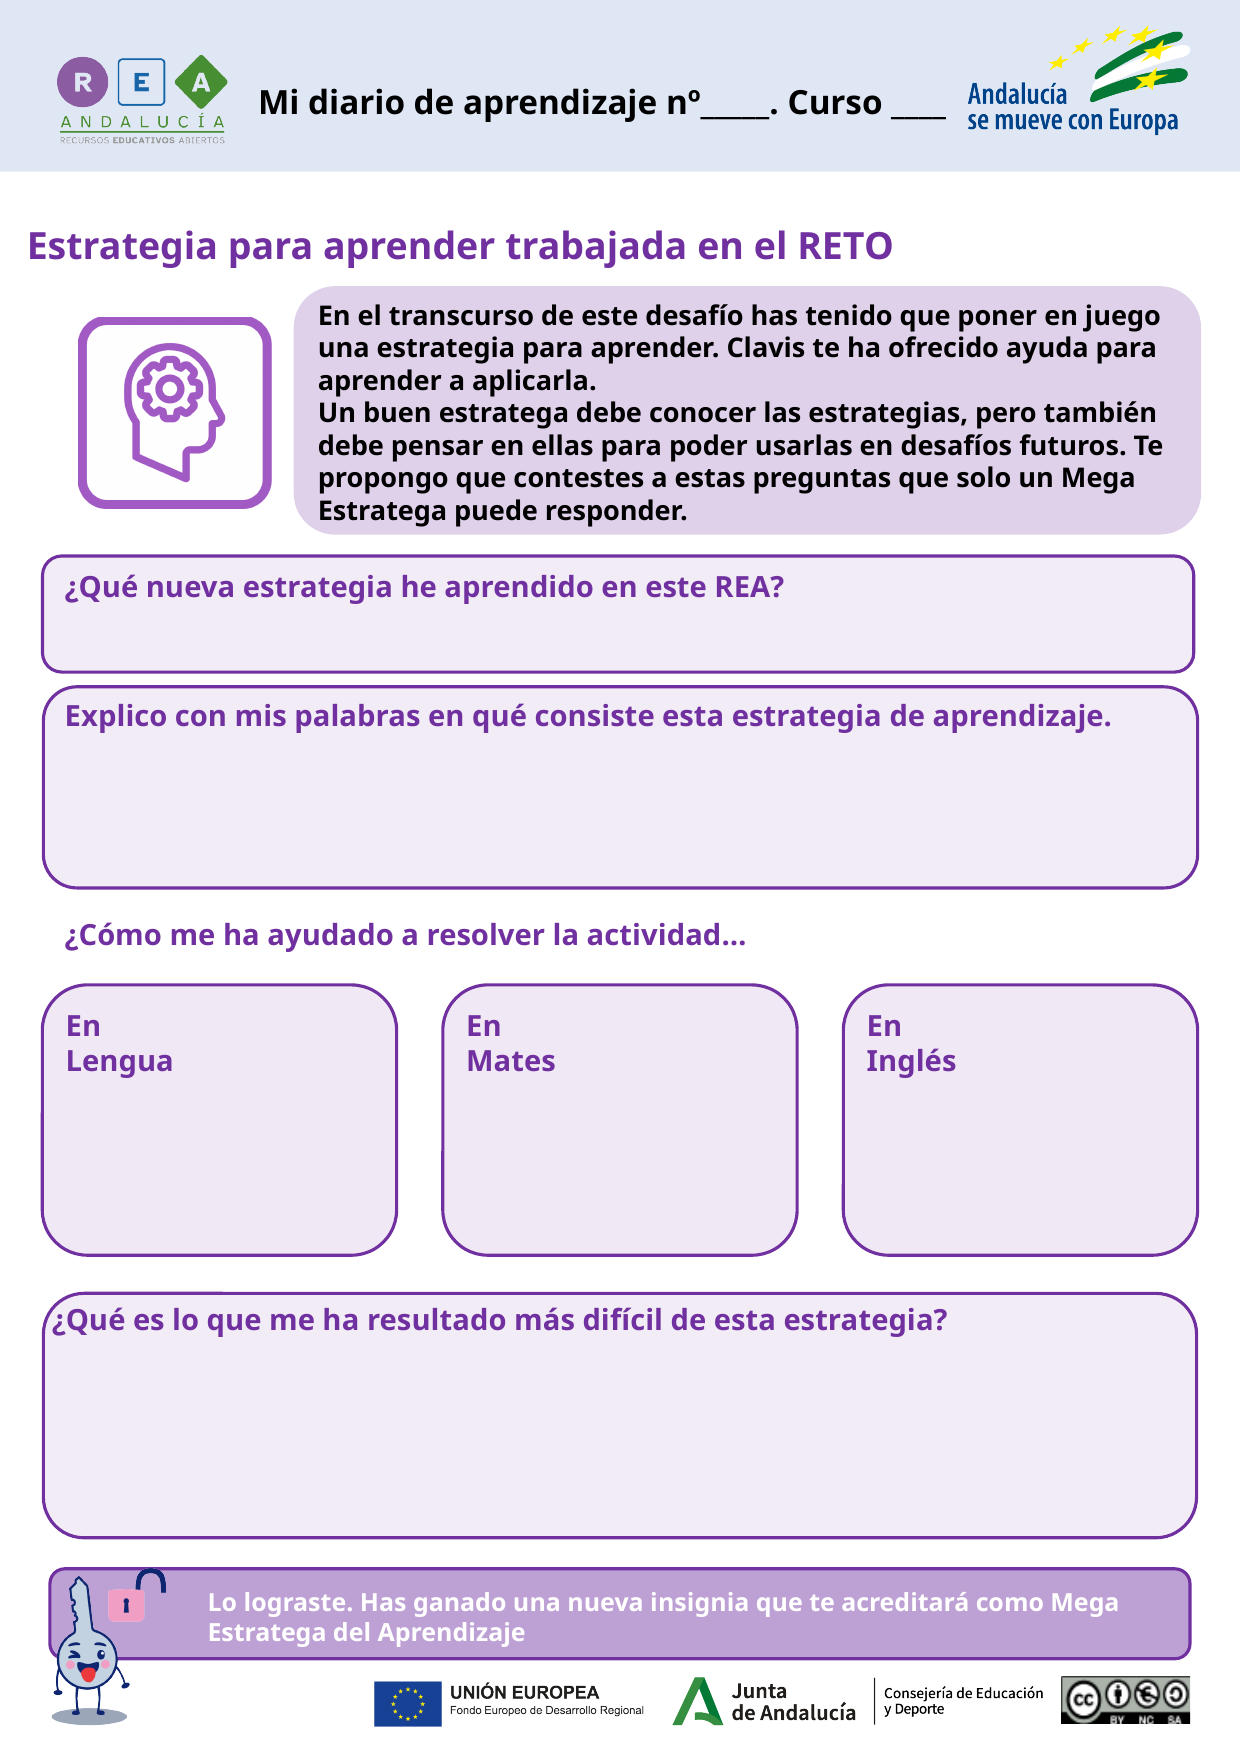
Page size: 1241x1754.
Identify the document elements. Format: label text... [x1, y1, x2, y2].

text_box ¿Qué nueva estrategia he aprendido en este REA? [49, 561, 806, 612]
text_box [42, 555, 1194, 673]
text_box Estrategia para aprender trabajada en el RETO [12, 214, 910, 275]
text_box [42, 984, 397, 1256]
text_box [293, 301, 303, 520]
text_box [442, 984, 798, 1256]
text_box Explico con mis palabras en qué consiste esta estrategia de aprendizaje. [49, 689, 1155, 740]
text_box Mi diario de aprendizaje nº_____. Curso ____ [243, 73, 961, 129]
picture [11, 1553, 193, 1735]
text_box En Inglés [851, 999, 1015, 1085]
picture [353, 1652, 1191, 1740]
text_box [317, 286, 1178, 290]
text_box [843, 984, 1198, 1256]
text_box En Lengua [50, 999, 224, 1085]
text_box Lo lograste. Has ganado una nueva insignia que te acreditará como Mega Estratega del Aprendizaje [193, 1579, 1185, 1636]
text_box ¿Qué es lo que me ha resultado más difícil de esta estrategia? [37, 1293, 964, 1344]
text_box [0, 0, 1240, 172]
text_box En Mates [451, 999, 609, 1085]
text_box En el transcurso de este desafío has tenido que poner en juego una estrategia para aprender. Clavis te ha ofrecido ayuda para aprender a aplicarla. Un buen estratega debe conocer las estrategias, pero también debe pensar en ellas para poder usarlas en desafíos futuros. Te propongo que contestes a estas preguntas que solo un Mega Estratega puede responder. [303, 290, 1205, 534]
text_box [43, 1293, 1197, 1538]
text_box [43, 686, 1198, 888]
text_box ¿Cómo me ha ayudado a resolver la actividad… [49, 909, 806, 960]
picture [78, 317, 272, 509]
picture [43, 50, 241, 148]
text_box [193, 1568, 1191, 1659]
picture [961, 23, 1197, 141]
